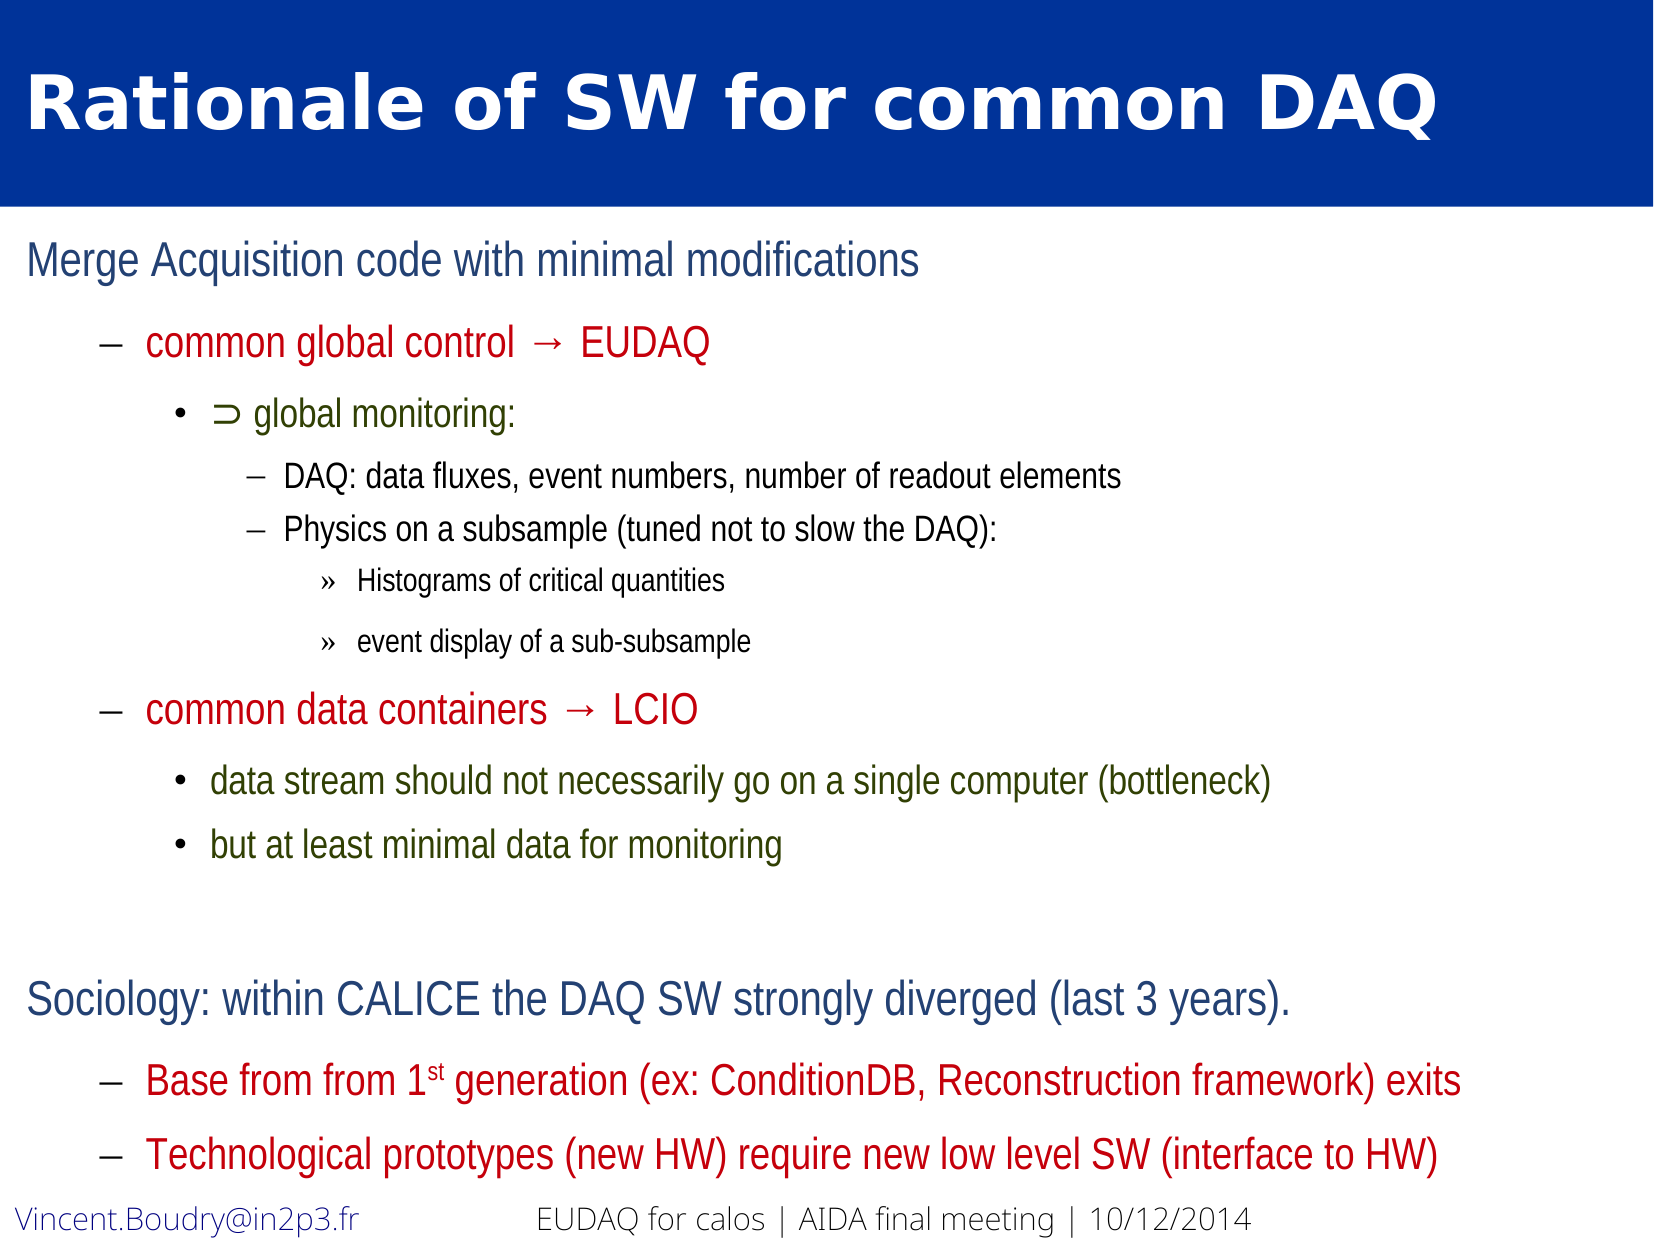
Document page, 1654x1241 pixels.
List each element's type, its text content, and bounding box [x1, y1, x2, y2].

list Merge Acquisition code with minimal modifications common global control → EUDAQ ⊃ global monitoring: DAQ: data fluxes, event numbers, number of readout elements Physics on a subsample (tuned not to slow the DAQ): Histograms of critical quantities event display of a sub-subsample common data containers → LCIO data stream should not necessarily go on a single computer (bottleneck) but at least minimal data for monitoring Sociology: within CALICE the DAQ SW strongly diverged (last 3 years). Base from from 1st generation (ex: ConditionDB, Reconstruction framework) exits Technological prototypes (new HW) require new low level SW (interface to HW) [26, 230, 1631, 1185]
title Rationale of SW for common DAQ [24, 17, 1635, 191]
